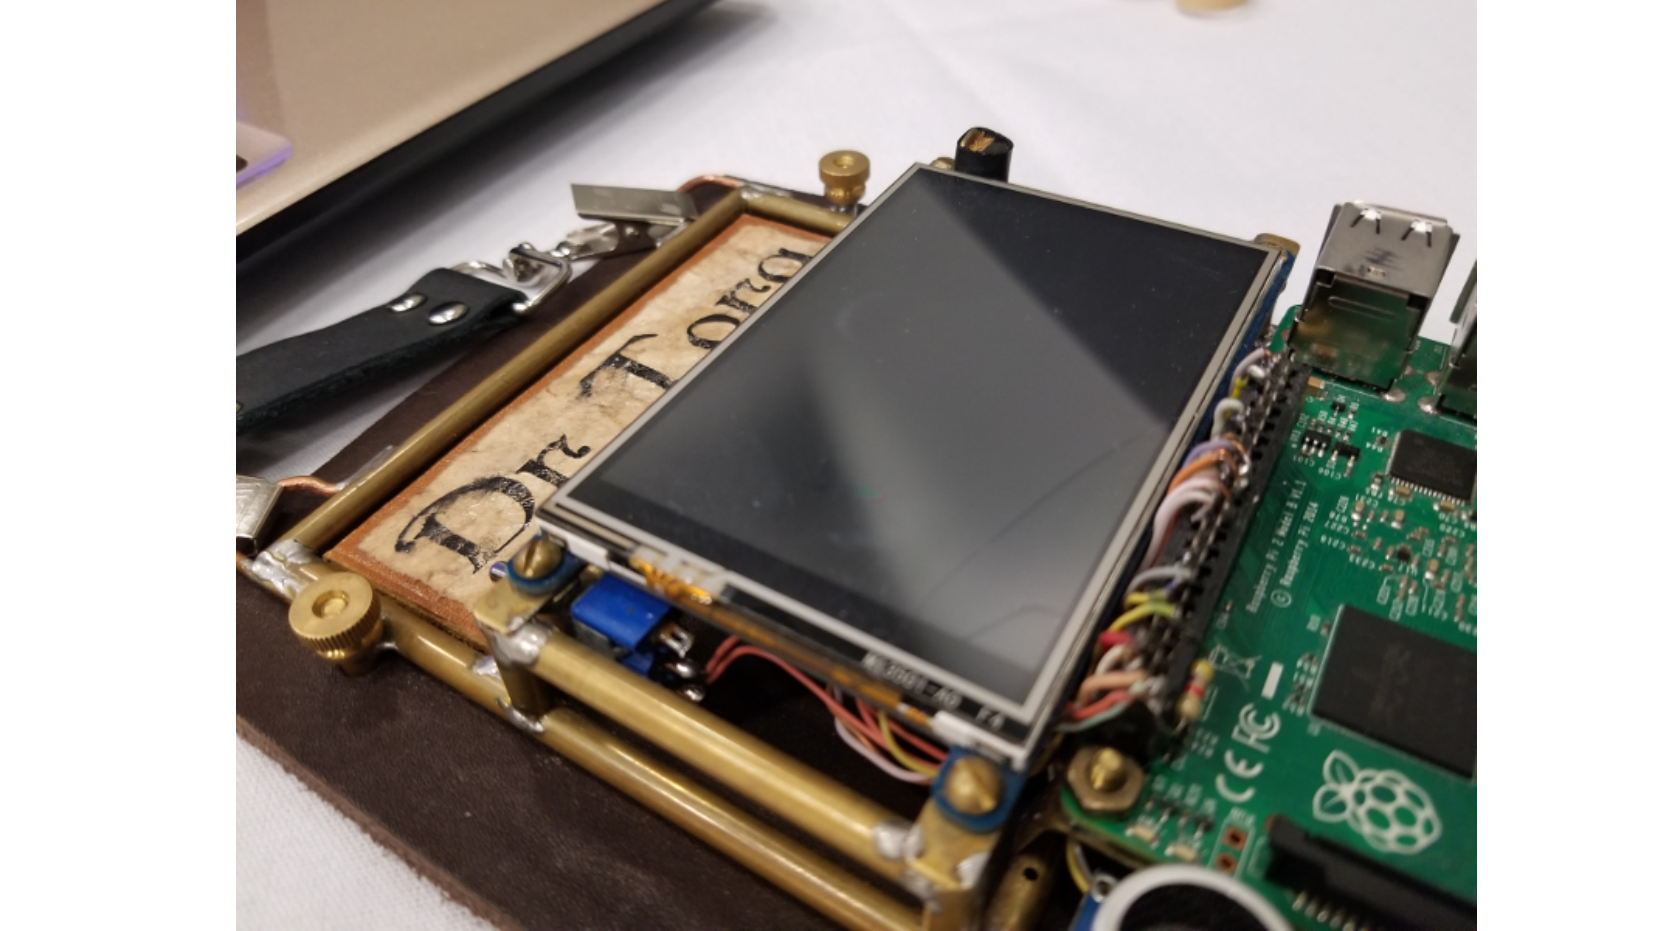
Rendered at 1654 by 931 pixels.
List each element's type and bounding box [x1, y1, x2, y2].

picture [236, 0, 1477, 931]
